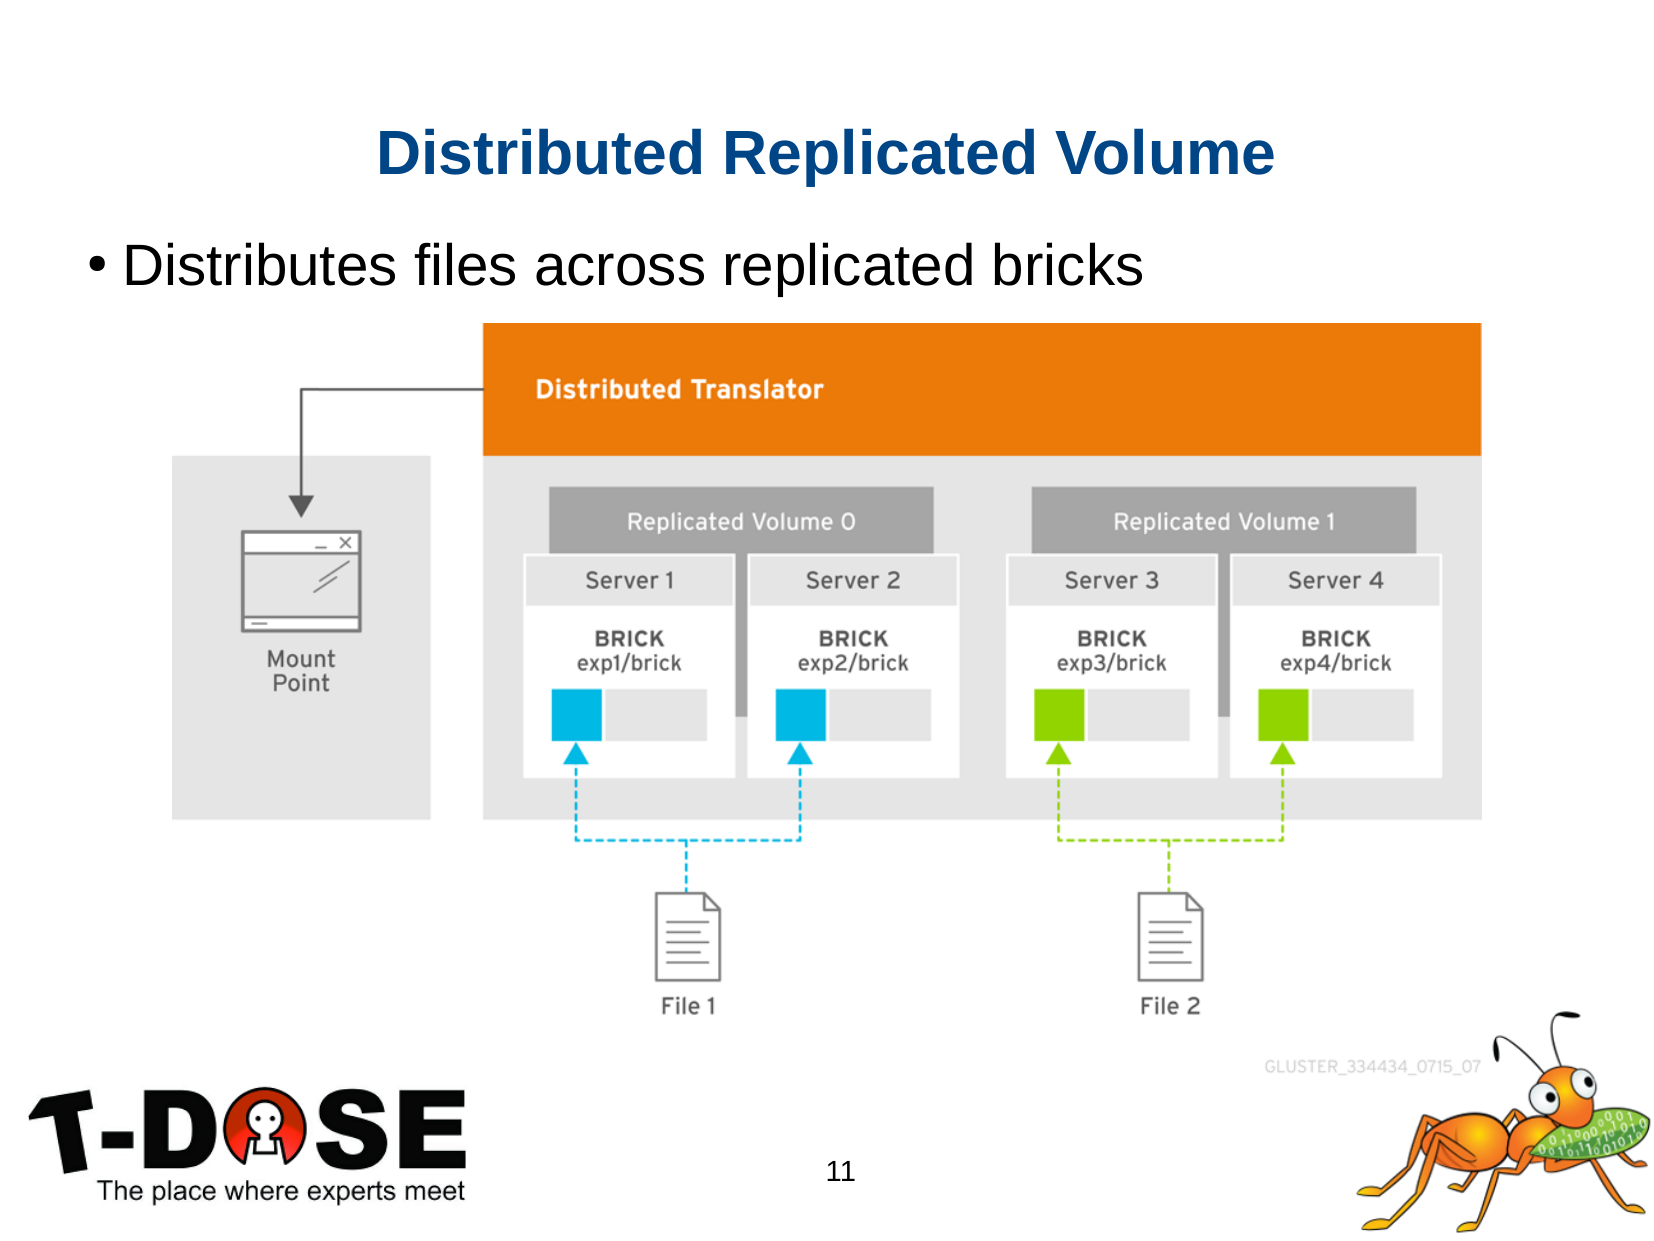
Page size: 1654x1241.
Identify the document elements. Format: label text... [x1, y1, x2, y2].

title Distributed Replicated Volume [82, 49, 1571, 257]
picture [23, 1067, 481, 1214]
picture [172, 323, 1482, 1084]
picture [1353, 1009, 1654, 1235]
list Distributes files across replicated bricks [86, 232, 1576, 1111]
